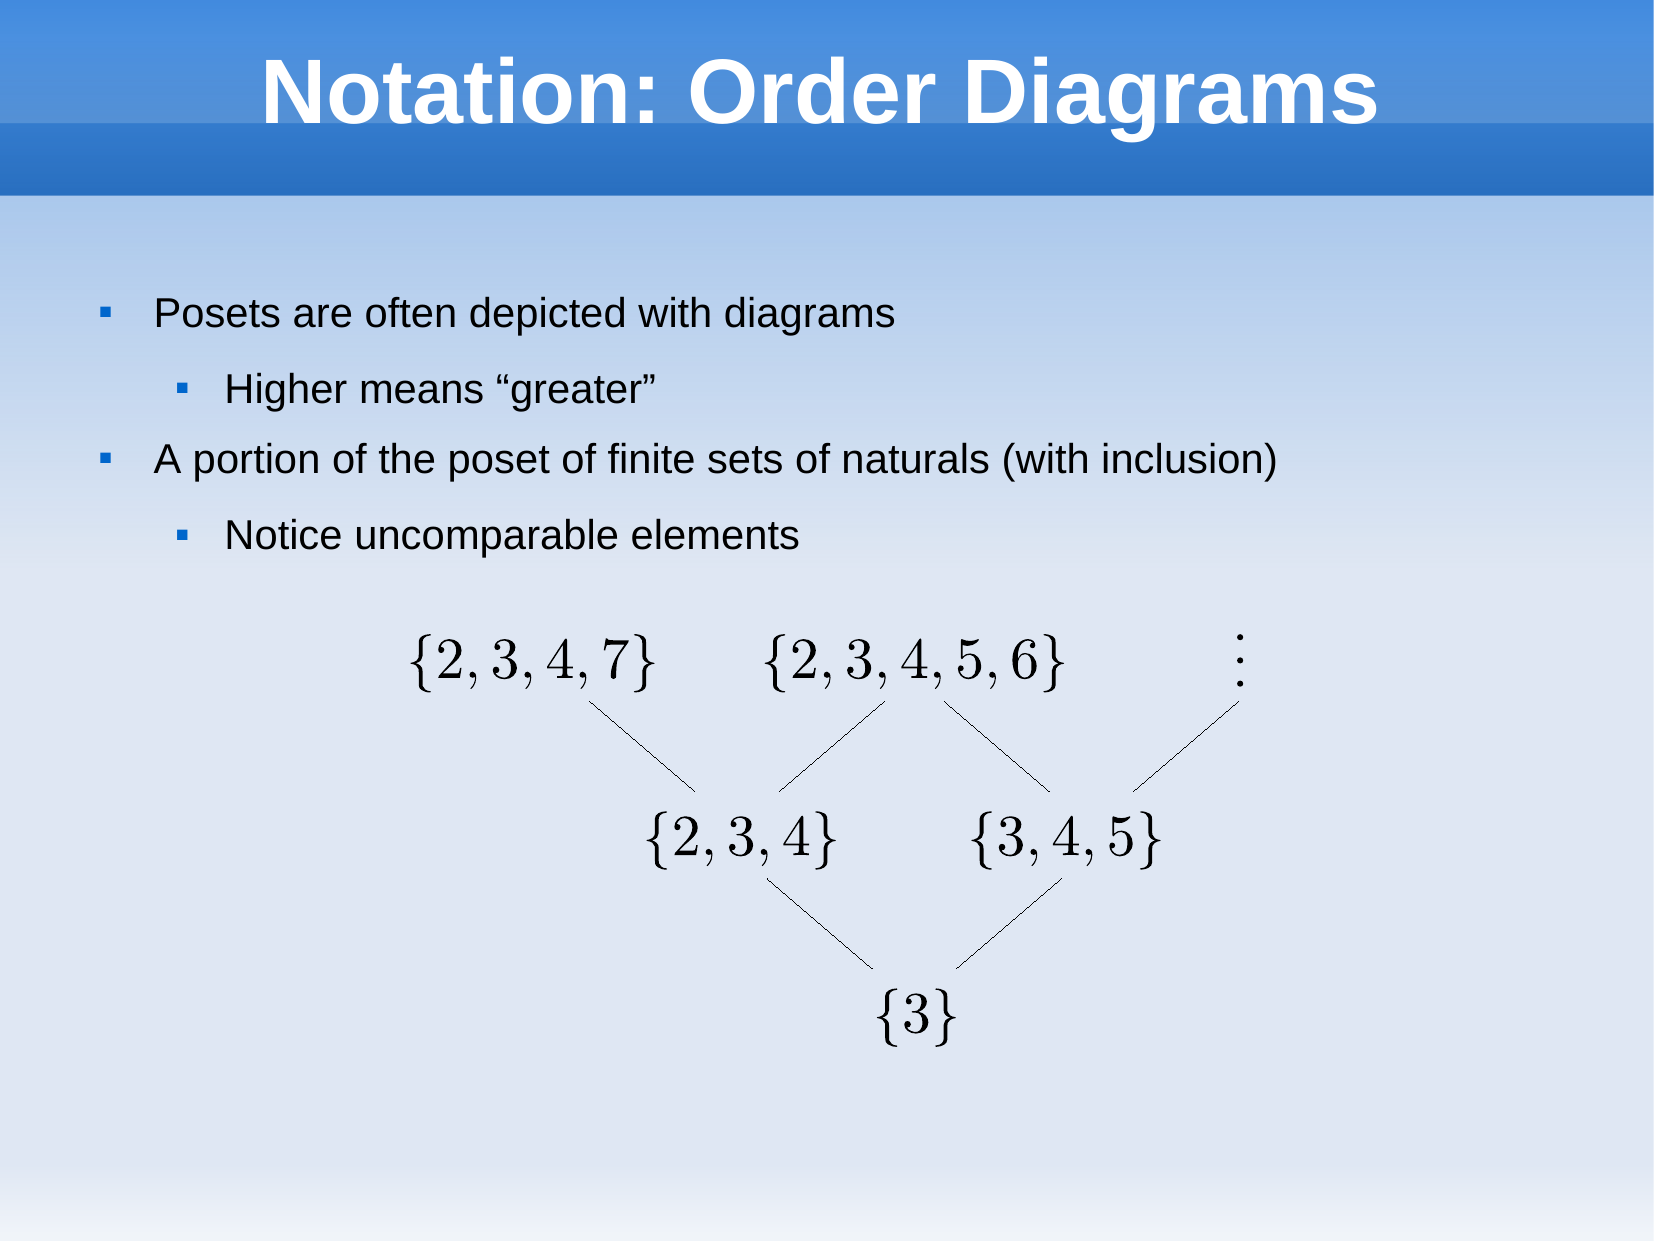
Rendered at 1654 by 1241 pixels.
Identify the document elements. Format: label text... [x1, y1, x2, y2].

picture [0, 0, 1654, 1241]
list Posets are often depicted with diagrams Higher means “greater” A portion of the poset of finite sets of naturals (with inclusion) Notice uncomparable elements [82, 290, 1571, 1109]
title Notation: Order Diagrams [76, 0, 1565, 188]
